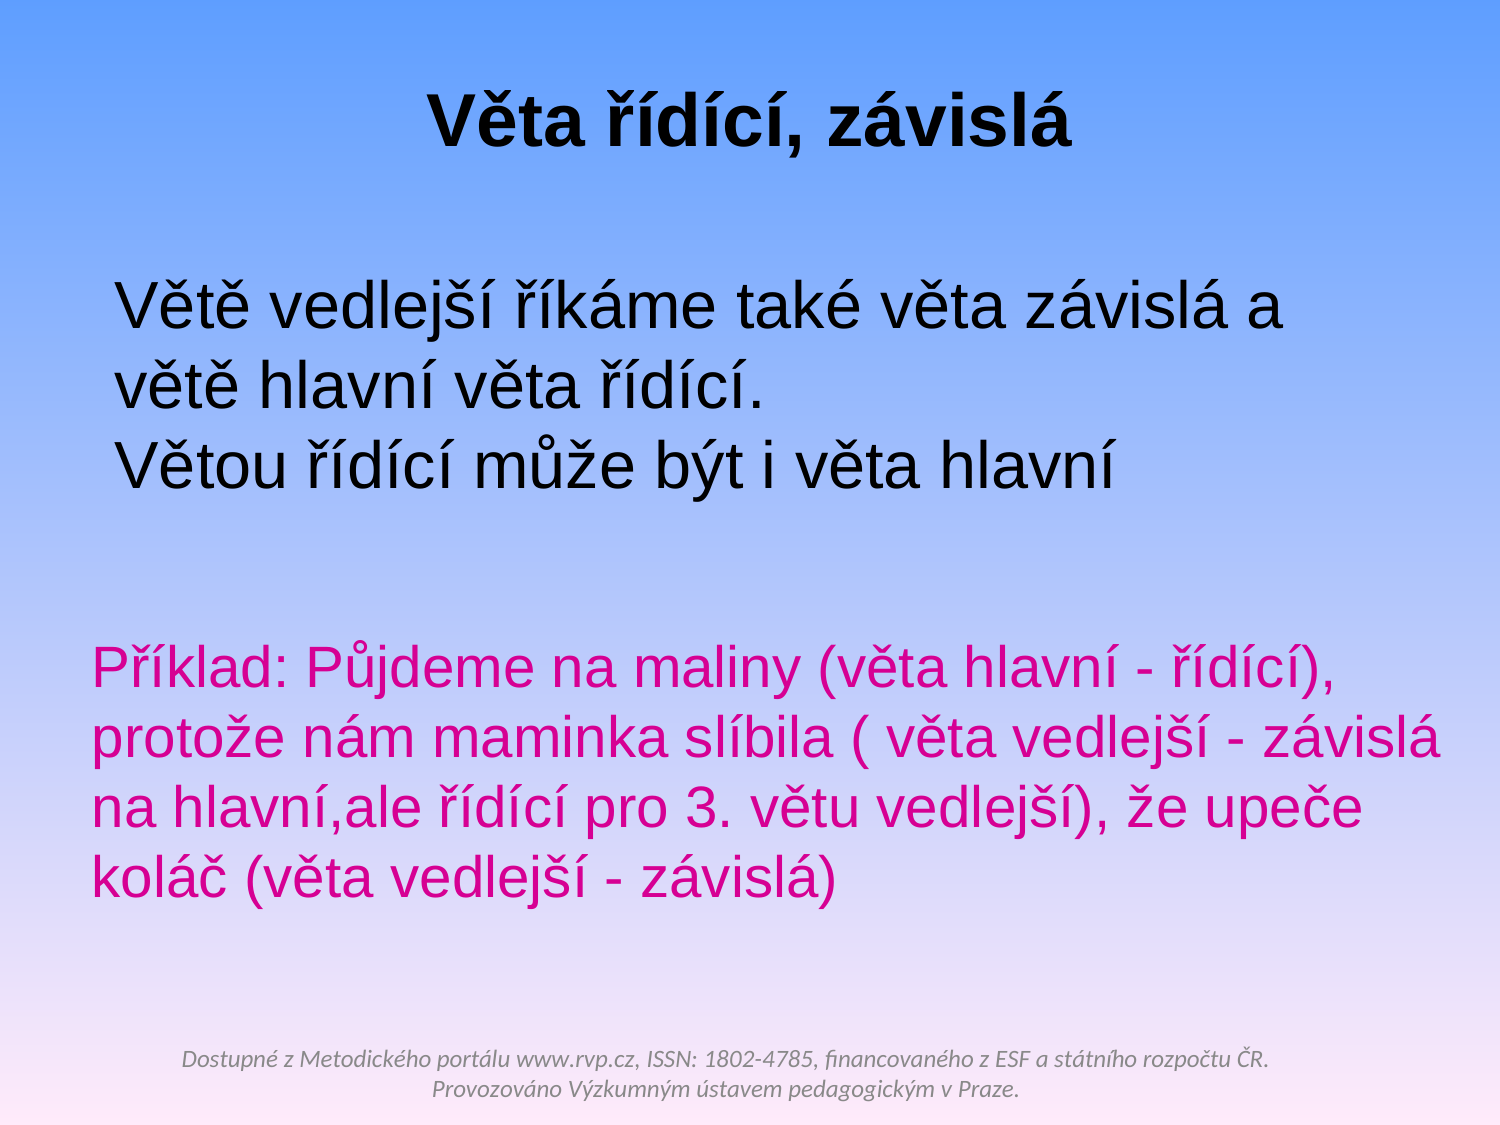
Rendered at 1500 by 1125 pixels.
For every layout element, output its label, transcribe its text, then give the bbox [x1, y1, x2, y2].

text_box Příklad: Půjdeme na maliny (věta hlavní - řídící), protože nám maminka slíbila ( věta vedlejší - závislá na hlavní,ale řídící pro 3. větu vedlejší), že upeče koláč (věta vedlejší - závislá) [76, 621, 1459, 910]
text_box Dostupné z Metodického portálu www.rvp.cz, ISSN: 1802-4785, financovaného z ESF a státního rozpočtu ČR. Provozováno Výzkumným ústavem pedagogickým v Praze. [105, 1042, 1348, 1103]
text_box Větě vedlejší říkáme také věta závislá a větě hlavní věta řídící. Větou řídící může být i věta hlavní [99, 174, 1438, 589]
title Věta řídící, závislá [112, 0, 1388, 174]
